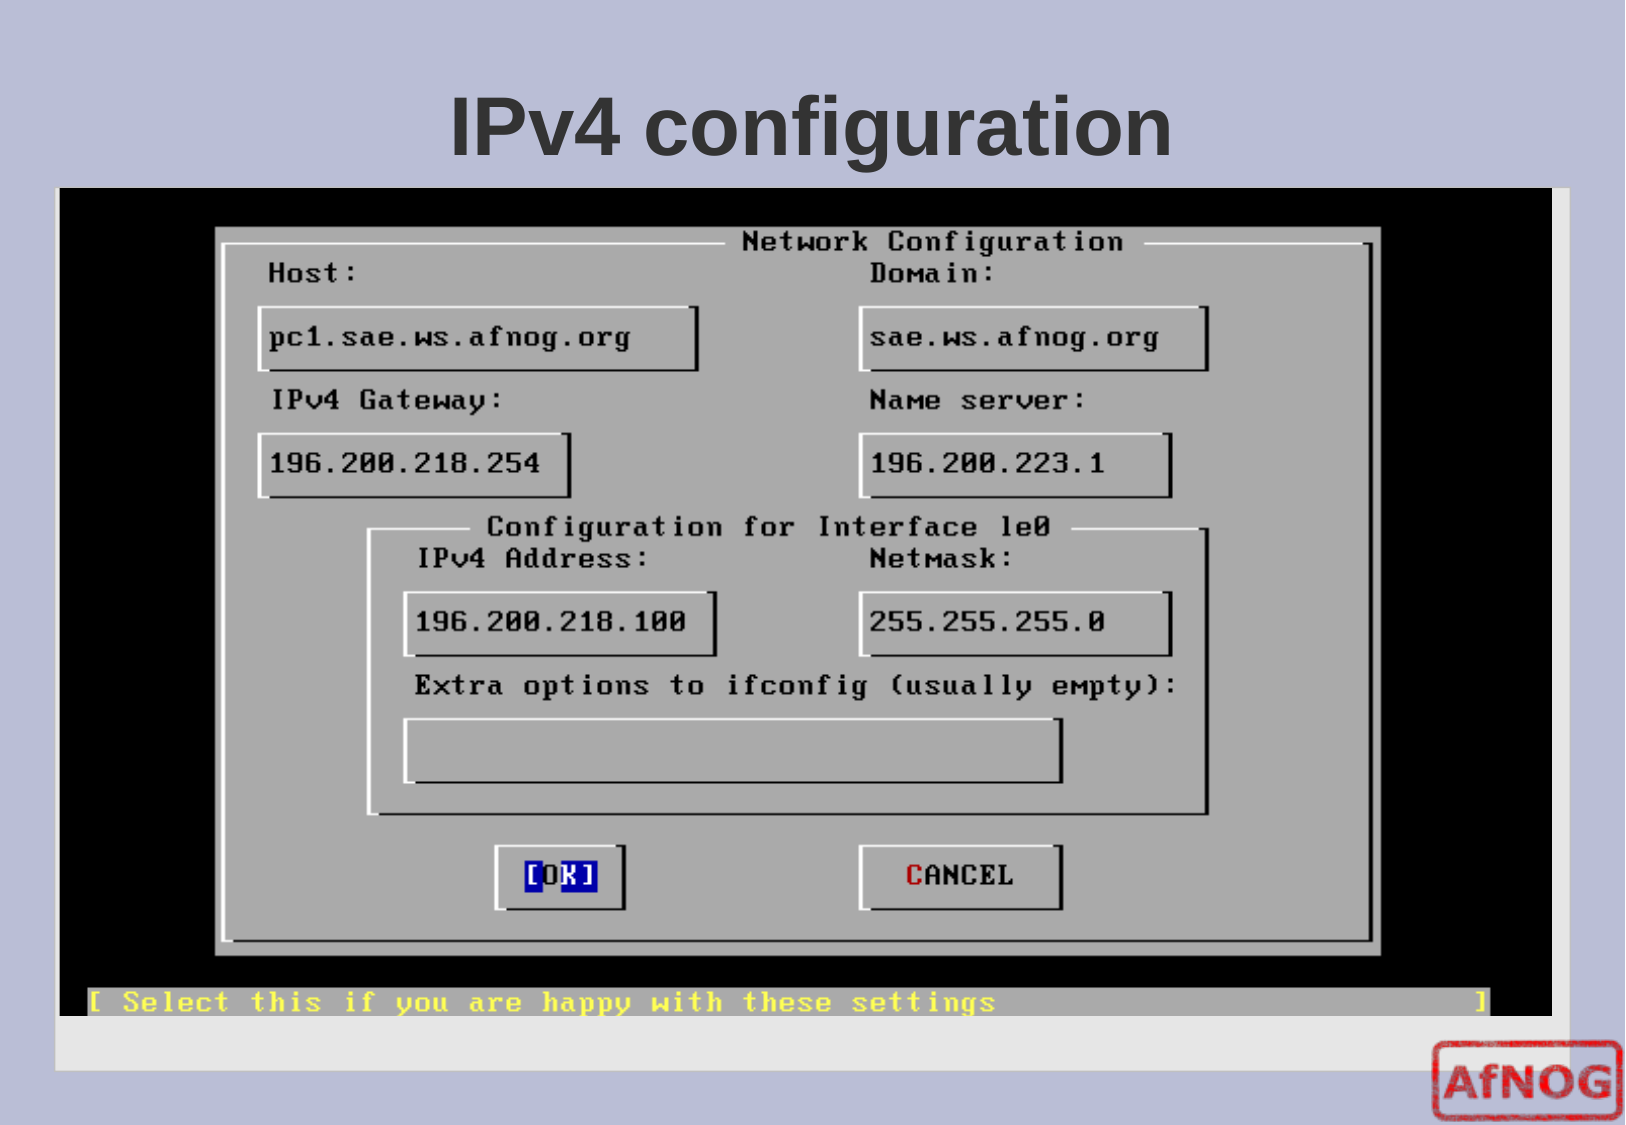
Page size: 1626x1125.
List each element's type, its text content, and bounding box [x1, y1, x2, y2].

title IPv4 configuration [54, 44, 1571, 215]
picture [1430, 1038, 1626, 1125]
text_box [59, 188, 1552, 1016]
